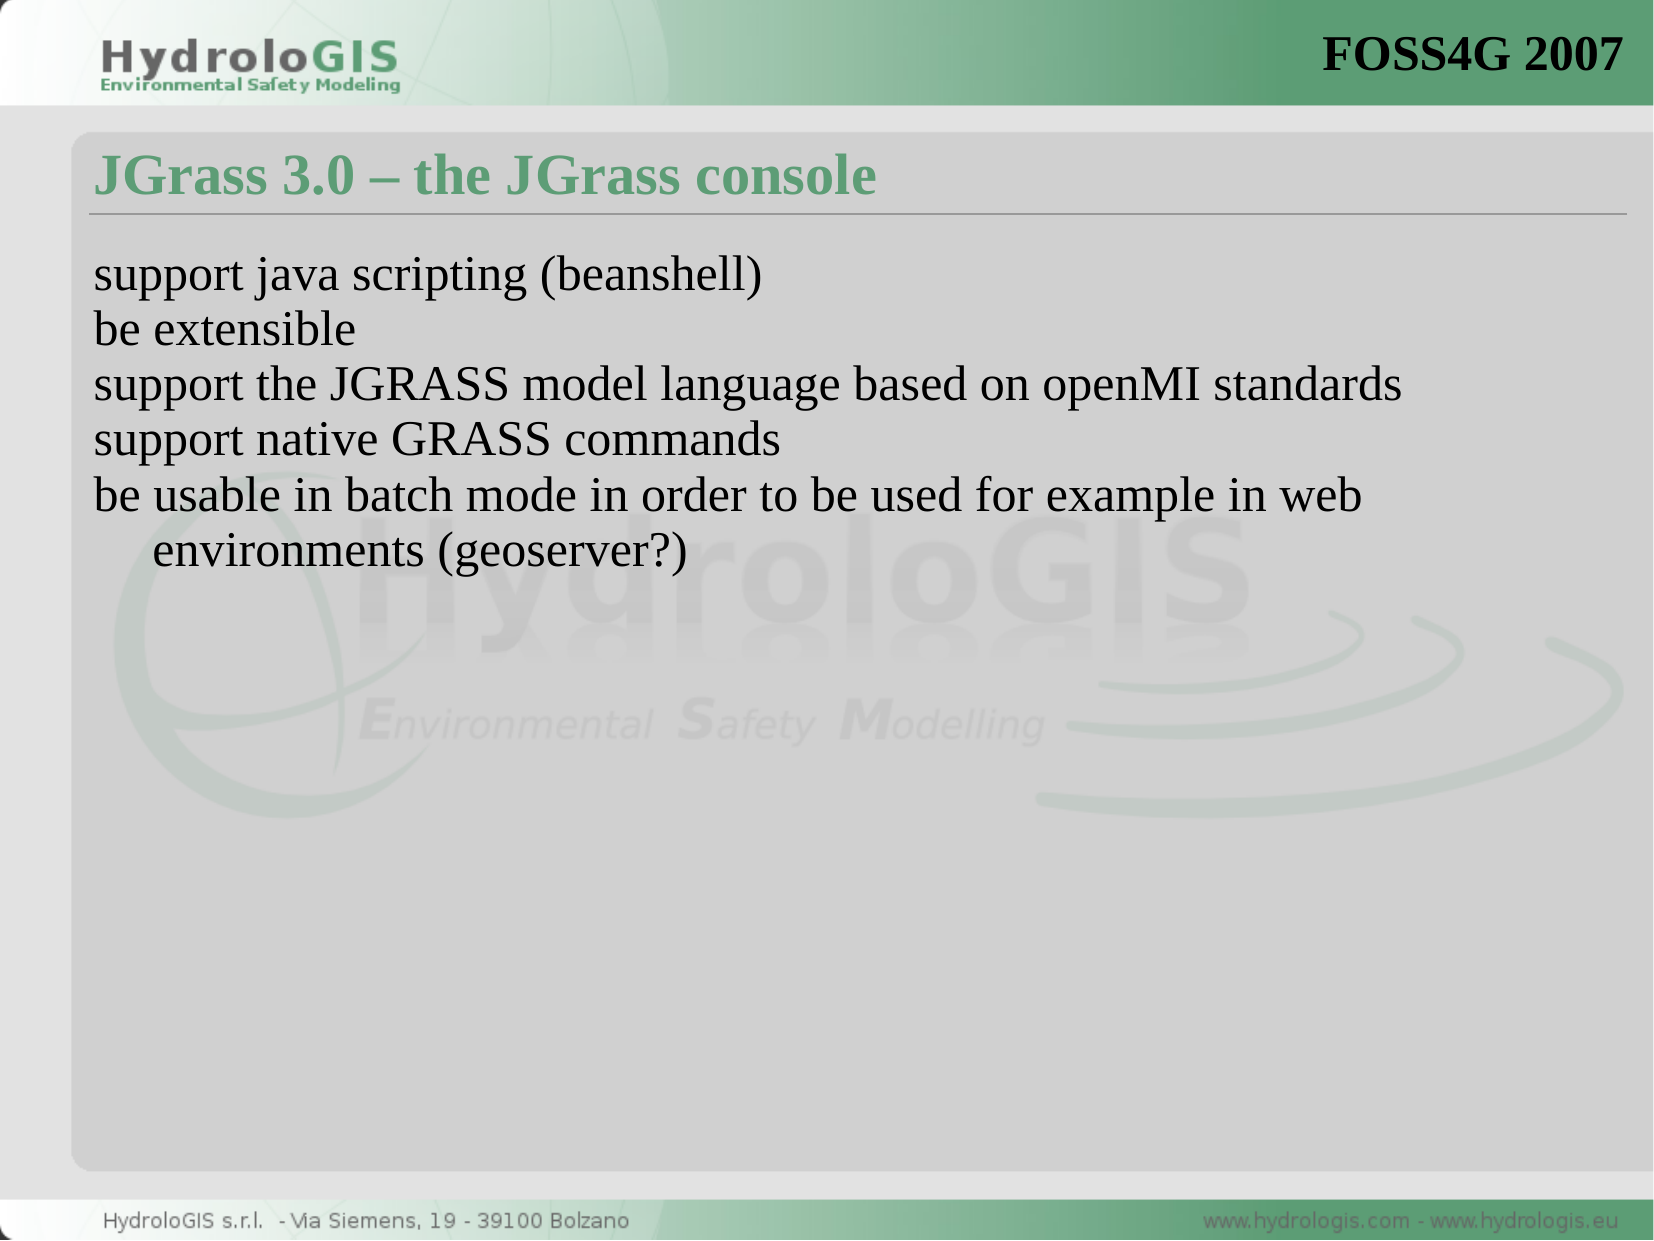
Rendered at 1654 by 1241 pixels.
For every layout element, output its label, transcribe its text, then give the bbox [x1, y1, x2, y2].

picture [0, 0, 1654, 1240]
text_box support java scripting (beanshell) be extensible support the JGRASS model language based on openMI standards support native GRASS commands be usable in batch mode in order to be used for example in web environments (geoserver?) [93, 245, 1625, 587]
title JGrass 3.0 – the JGrass console [93, 134, 1600, 215]
